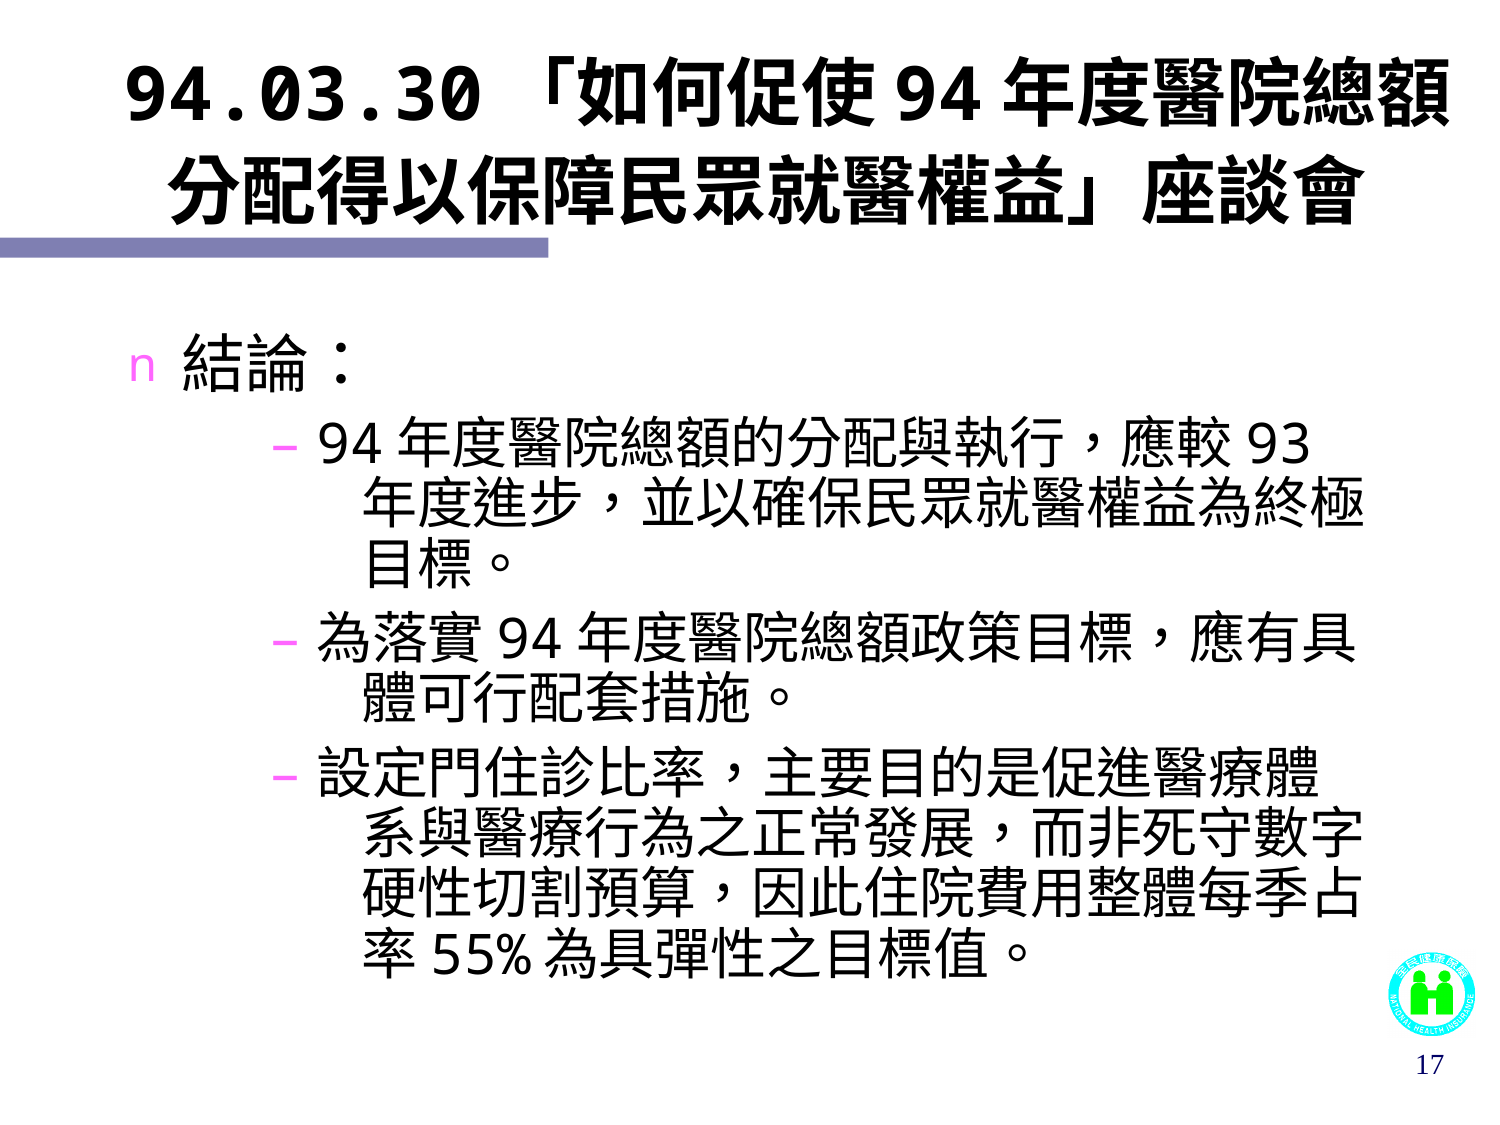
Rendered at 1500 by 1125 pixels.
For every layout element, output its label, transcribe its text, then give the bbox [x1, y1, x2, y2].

title 94.03.30「如何促使94年度醫院總額分配得以保障民眾就醫權益」座談會 [75, 37, 1500, 225]
list 結論： 94年度醫院總額的分配與執行，應較93年度進步，並以確保民眾就醫權益為終極目標。 為落實94年度醫院總額政策目標，應有具體可行配套措施。 設定門住診比率，主要目的是促進醫療體系與醫療行為之正常發展，而非死守數字硬性切割預算，因此住院費用整體每季占率55%為具彈性之目標值。 [112, 324, 1388, 1000]
text_box [1400, 1037, 1476, 1125]
